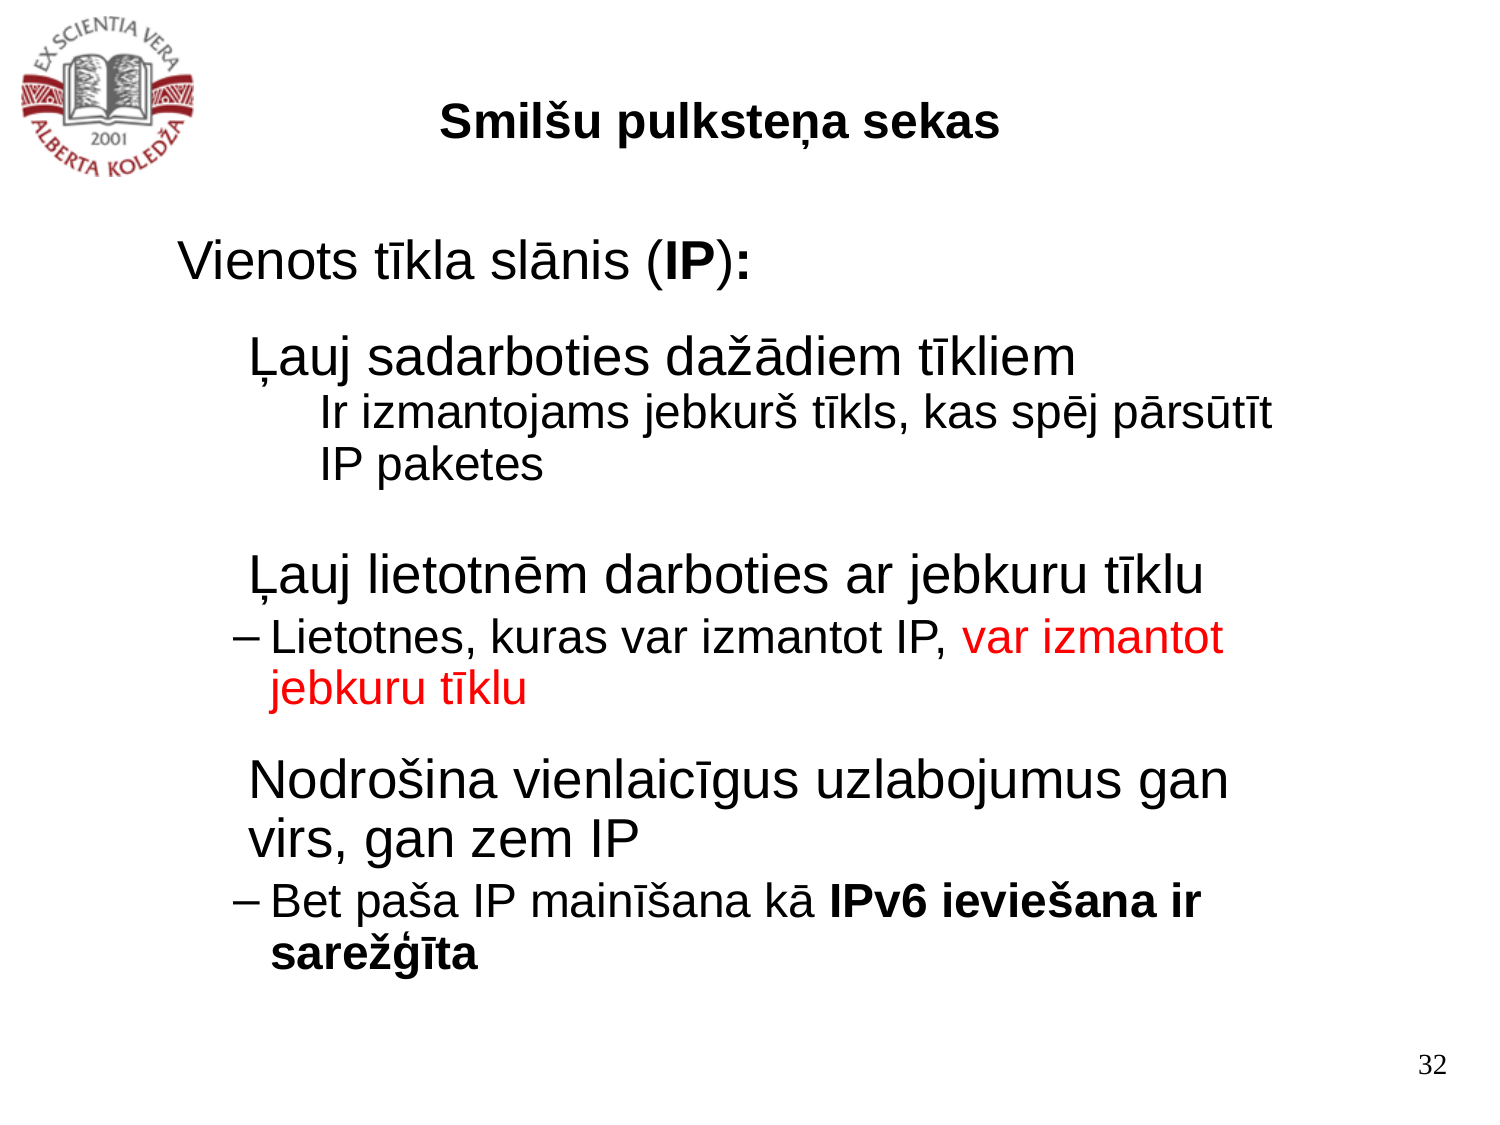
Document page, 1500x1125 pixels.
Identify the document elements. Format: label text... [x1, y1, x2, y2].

text_box <skaitlis> [1312, 1037, 1463, 1101]
title Smilšu pulksteņa sekas [50, 62, 1374, 175]
list Vienots tīkla slānis (IP): Ļauj sadarboties dažādiem tīkliem Ir izmantojams jebkurš tīkls, kas spēj pārsūtīt IP paketes Ļauj lietotnēm darboties ar jebkuru tīklu Lietotnes, kuras var izmantot IP, var izmantot jebkuru tīklu Nodrošina vienlaicīgus uzlabojumus gan virs, gan zem IP Bet paša IP mainīšana kā IPv6 ieviešana ir sarežģīta [162, 224, 1338, 1075]
picture [21, 16, 194, 177]
